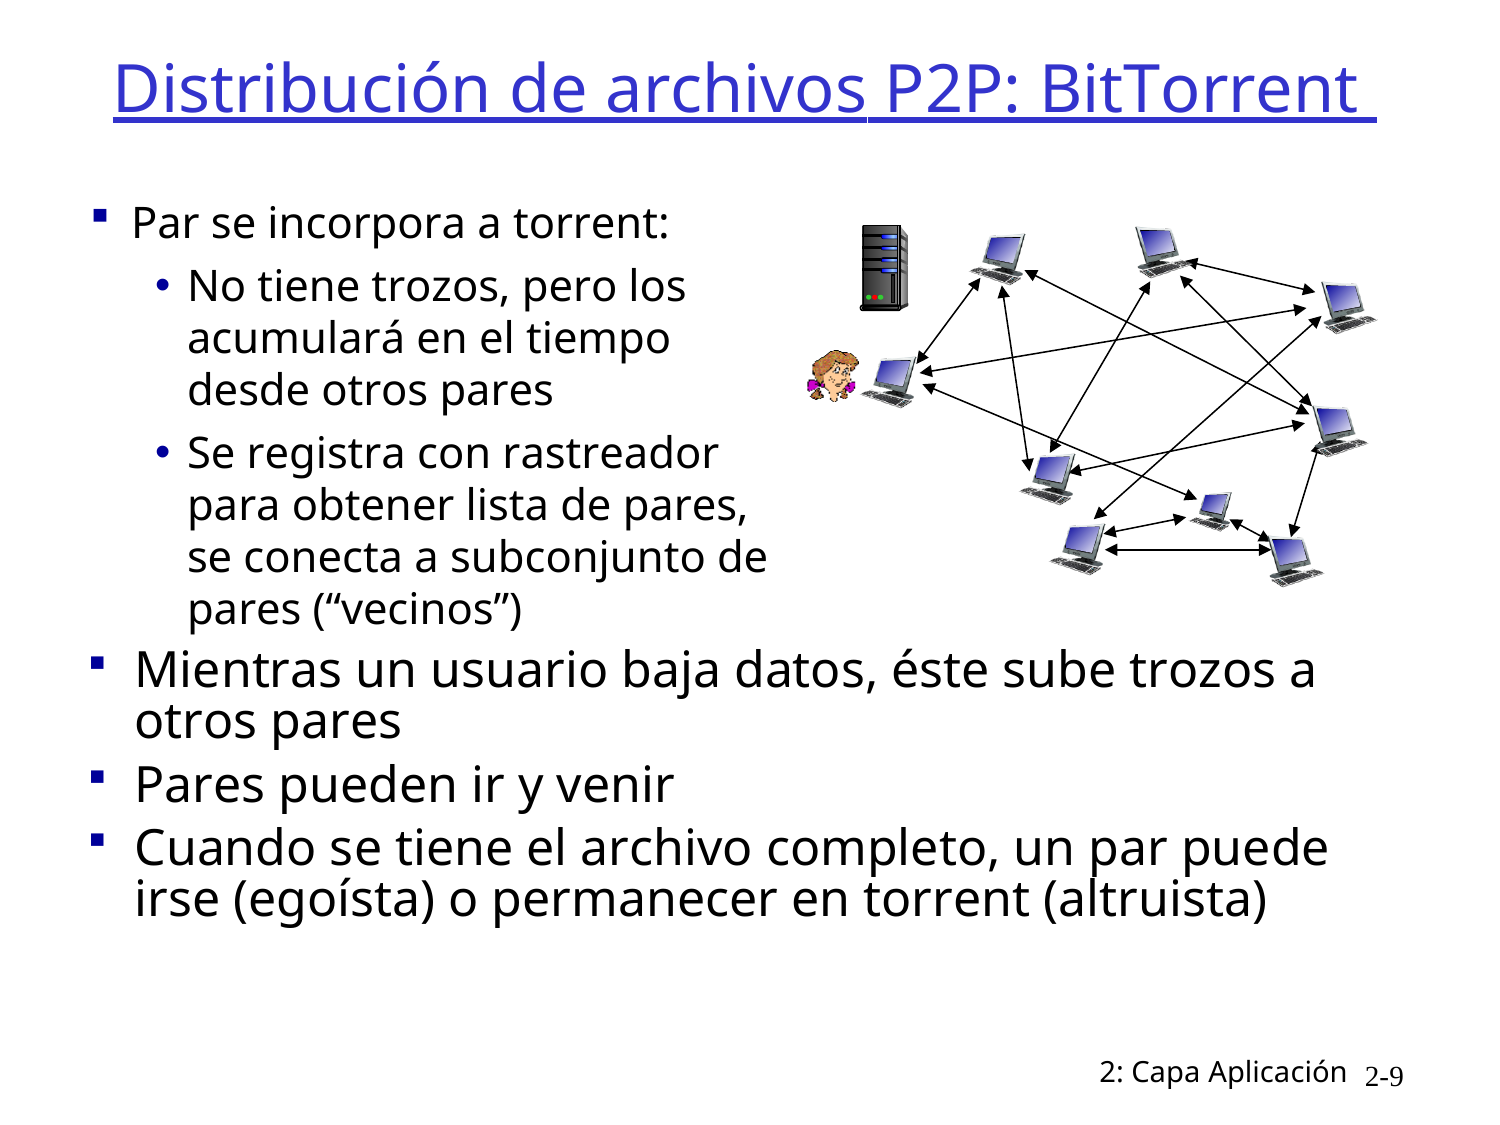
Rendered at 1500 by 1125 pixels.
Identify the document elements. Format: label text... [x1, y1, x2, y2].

picture [1133, 224, 1206, 282]
picture [1310, 403, 1382, 461]
text_box [1316, 408, 1352, 435]
picture [1035, 521, 1107, 579]
text_box [1140, 229, 1175, 257]
picture [1005, 451, 1077, 509]
picture [955, 231, 1027, 289]
picture [1265, 533, 1338, 591]
text_box [1325, 285, 1361, 312]
picture [805, 350, 918, 412]
text_box [1064, 526, 1100, 553]
text_box [860, 225, 909, 311]
text_box [875, 360, 911, 387]
text_box [1201, 494, 1228, 515]
list Par se incorpora a torrent: No tiene trozos, pero los acumulará en el tiempo desde otros pares Se registra con rastreador para obtener lista de pares, se conecta a subconjunto de pares (“vecinos”) [75, 187, 802, 639]
text_box [985, 236, 1021, 264]
text_box [1034, 456, 1070, 483]
title Distribución de archivos P2P: BitTorrent [87, 8, 1463, 165]
text_box Mientras un usuario baja datos, éste sube trozos a otros pares Pares pueden ir y venir Cuando se tiene el archivo completo, un par puede irse (egoísta) o permanecer en torrent (altruista) [72, 639, 1405, 1023]
text_box [1272, 539, 1307, 566]
picture [1178, 490, 1233, 534]
picture [1319, 279, 1391, 338]
